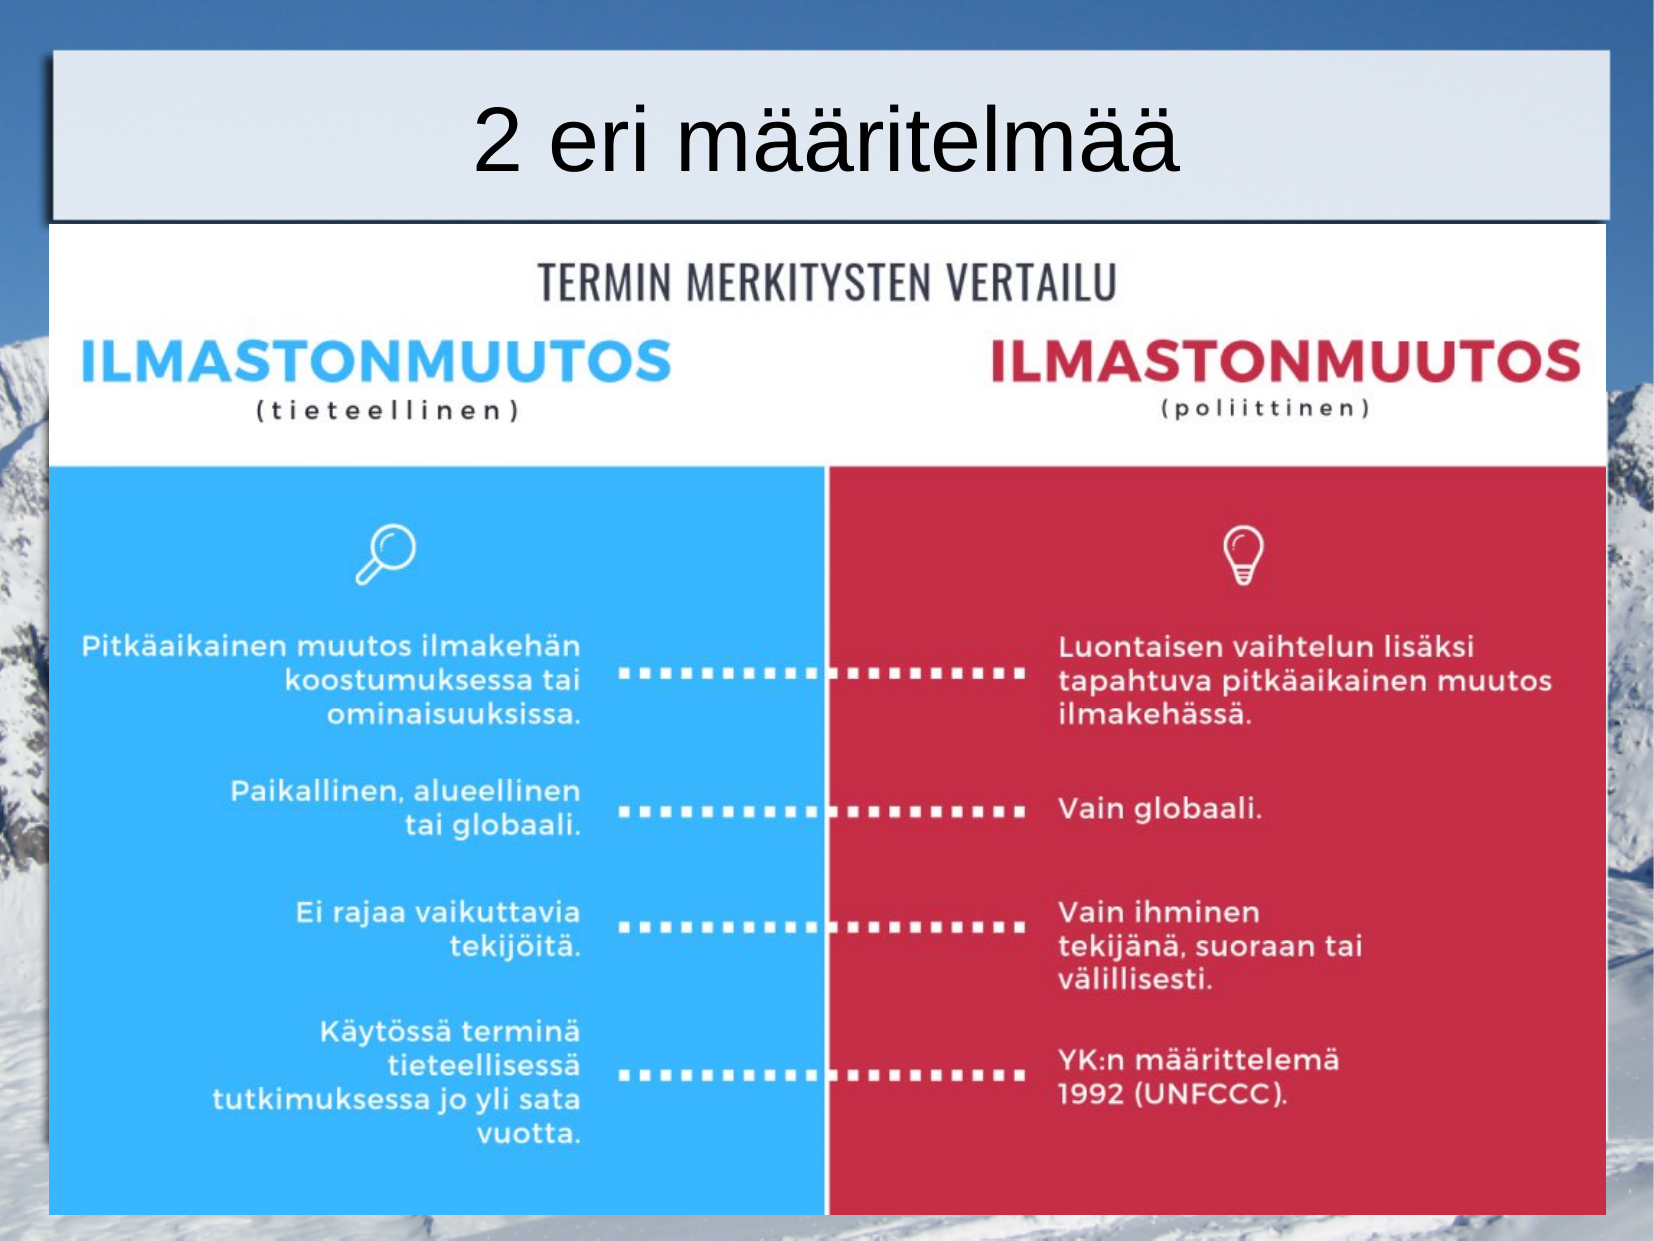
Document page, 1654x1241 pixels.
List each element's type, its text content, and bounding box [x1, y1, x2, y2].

picture [0, 0, 1654, 1241]
title 2 eri määritelmää [59, 61, 1595, 219]
